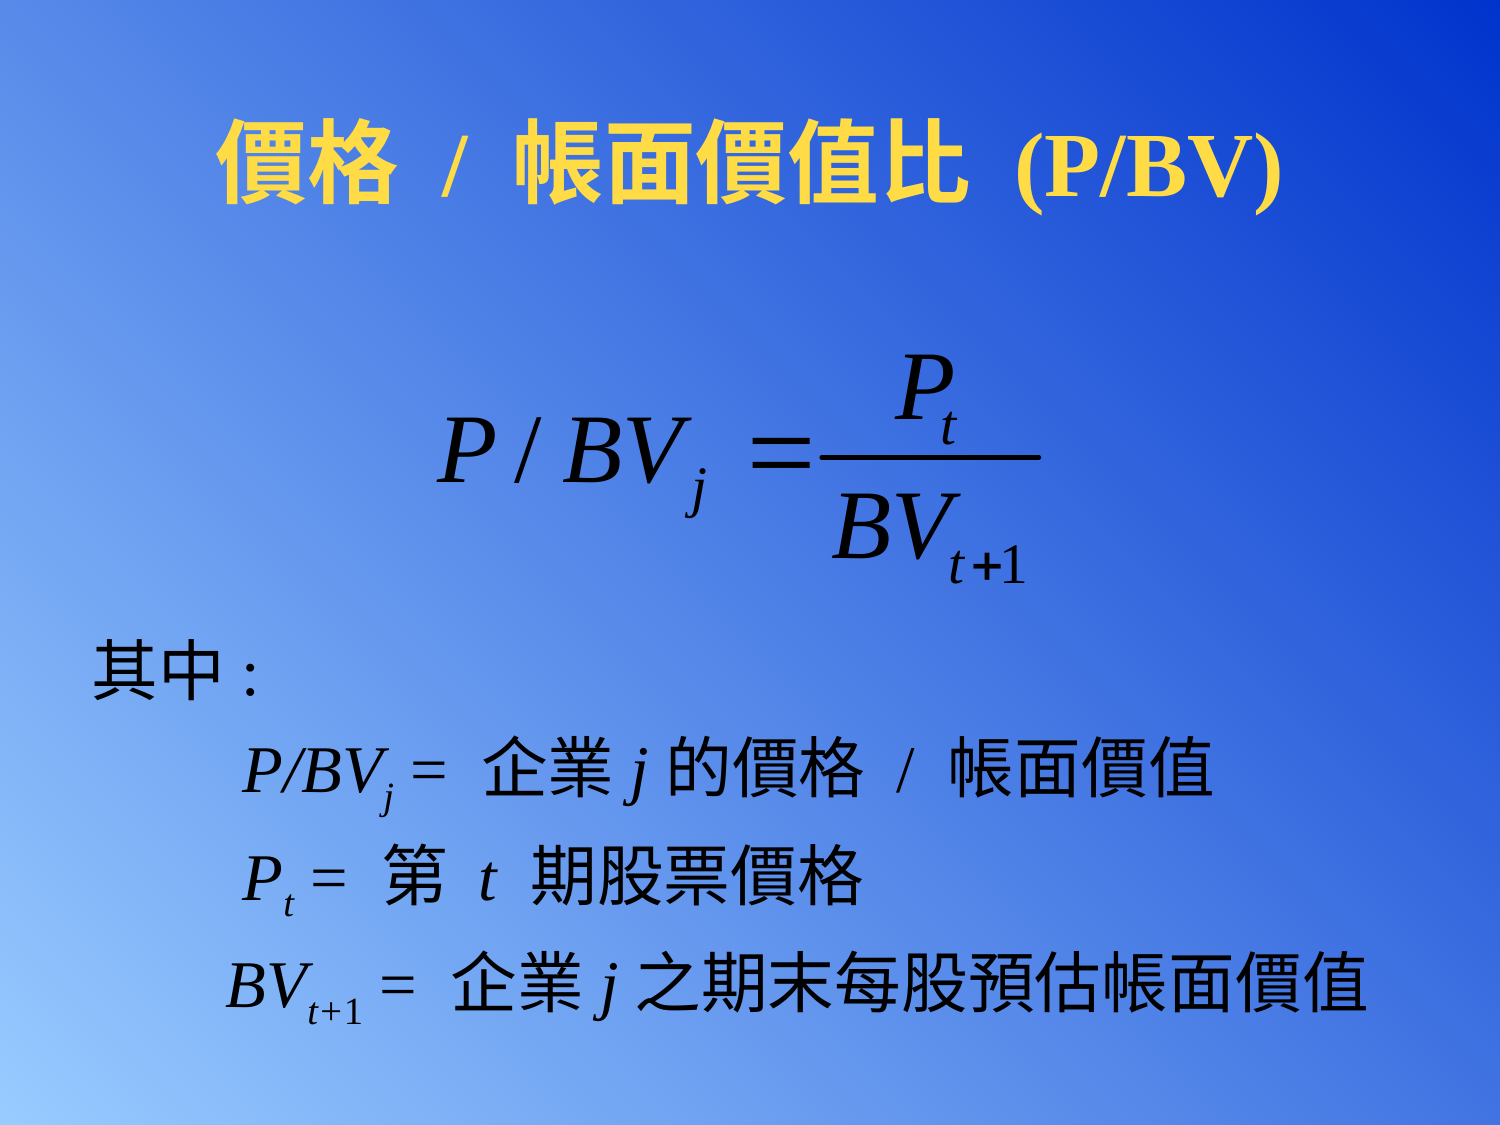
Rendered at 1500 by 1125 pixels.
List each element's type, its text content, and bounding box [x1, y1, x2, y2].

list 其中: P/BVj = 企業j的價格 / 帳面價值 Pt = 第 t 期股票價格 BVt+1 = 企業j之期末每股預估帳面價值 [76, 621, 1436, 1071]
title 價格 / 帳面價值比 (P/BV) [53, 66, 1447, 254]
chart [419, 326, 1061, 605]
